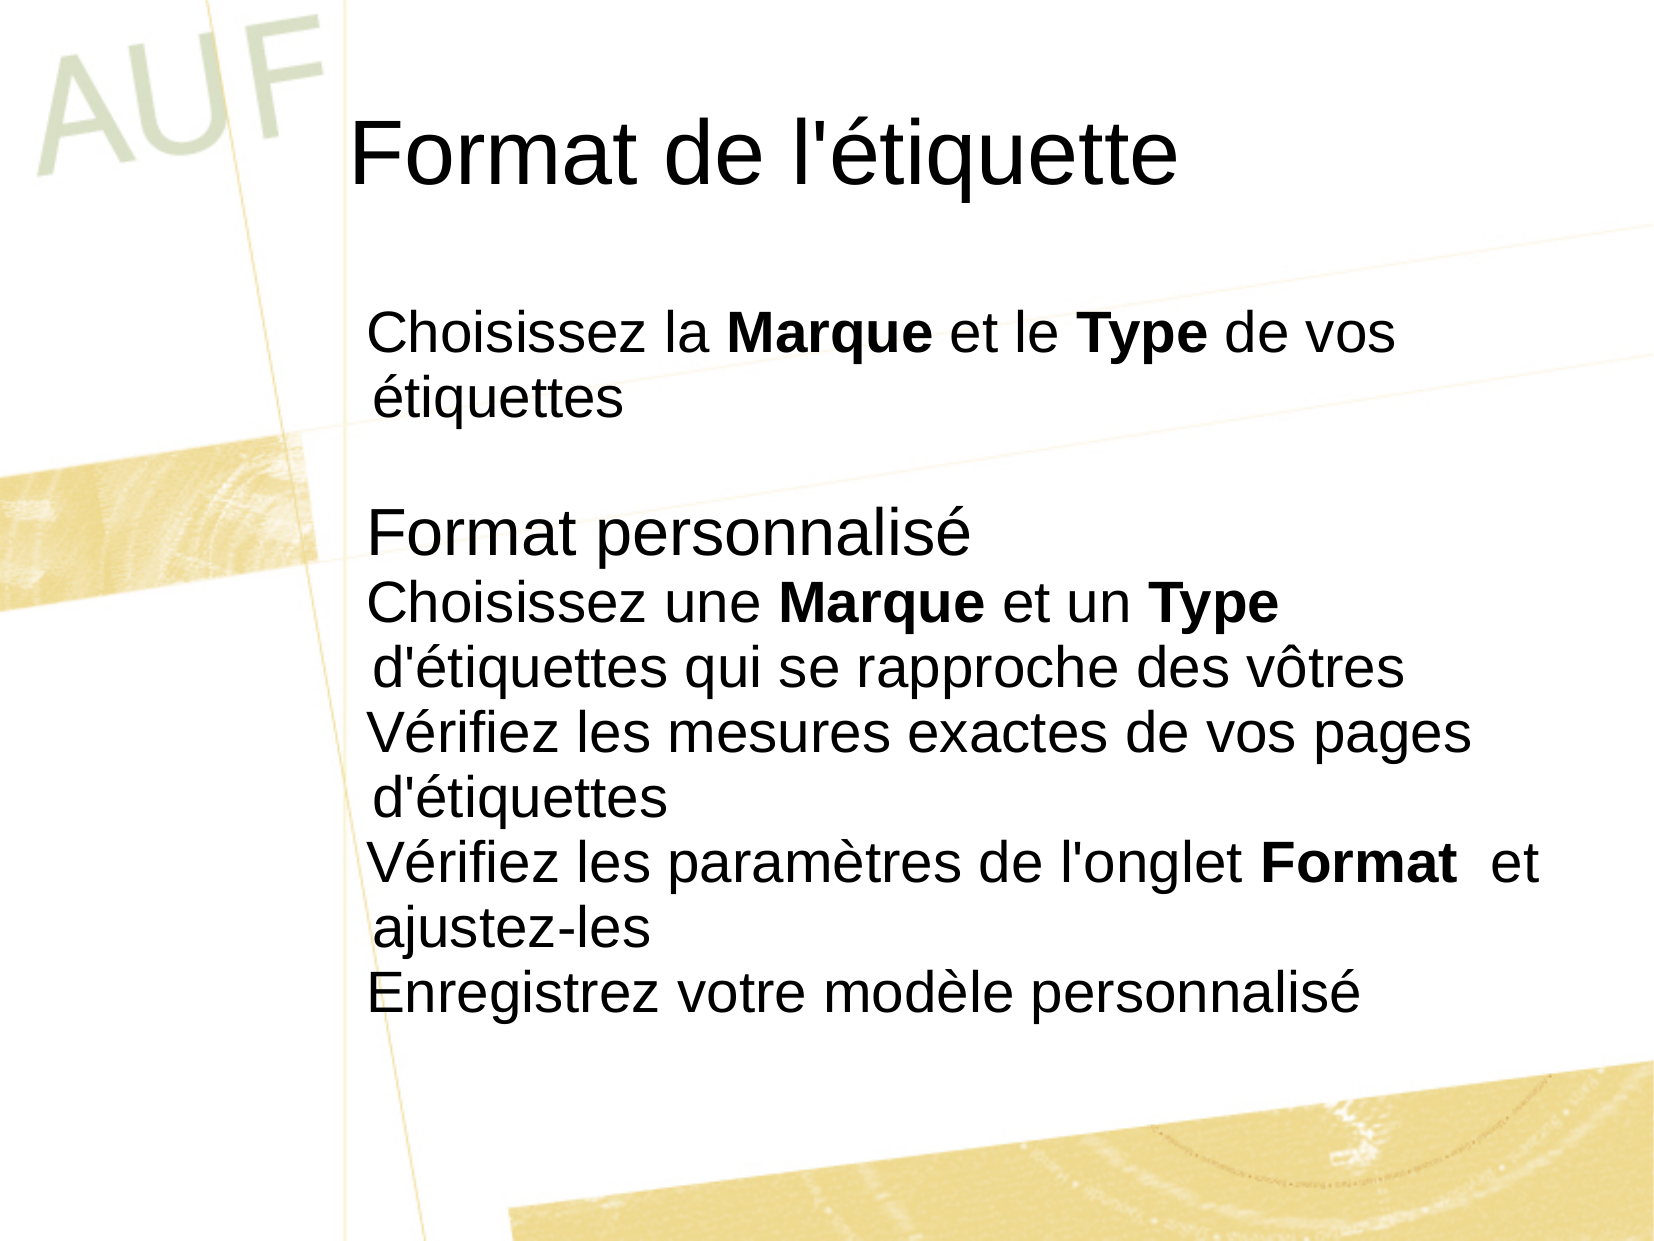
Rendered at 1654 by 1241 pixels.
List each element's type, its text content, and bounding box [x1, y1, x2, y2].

picture [0, 0, 1654, 1241]
subtitle Choisissez la Marque et le Type de vos étiquettes Format personnalisé Choisissez une Marque et un Type d'étiquettes qui se rapproche des vôtres Vérifiez les mesures exactes de vos pages d'étiquettes Vérifiez les paramètres de l'onglet Format et ajustez-les Enregistrez votre modèle personnalisé [82, 297, 1571, 1102]
title Format de l'étiquette [82, 49, 1571, 257]
